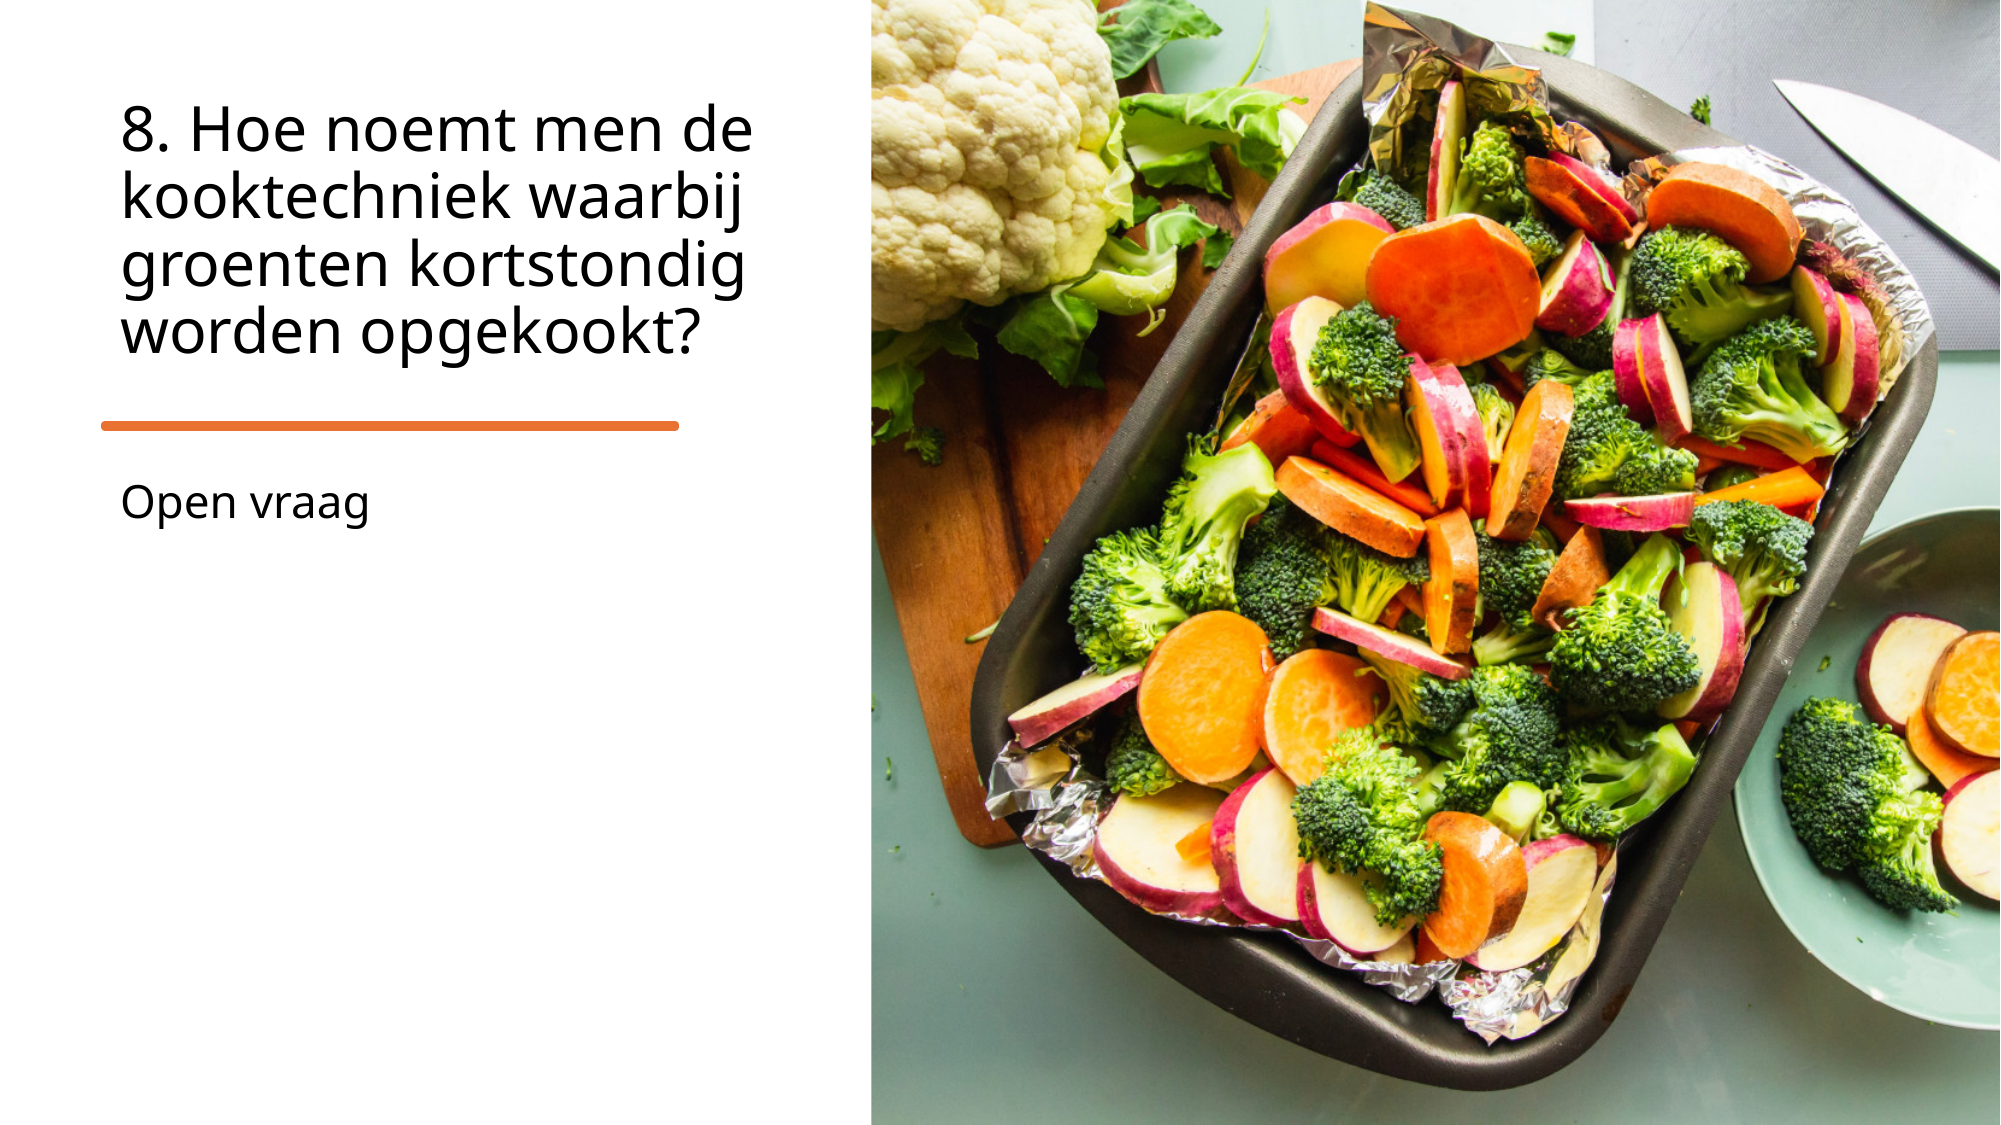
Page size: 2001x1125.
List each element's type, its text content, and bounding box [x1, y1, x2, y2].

list Open vraag [105, 471, 802, 1016]
title 8. Hoe noemt men de kooktechniek waarbij groenten kortstondig worden opgekookt? [105, 53, 822, 375]
picture [871, 0, 2000, 1125]
text_box [0, 0, 871, 1125]
